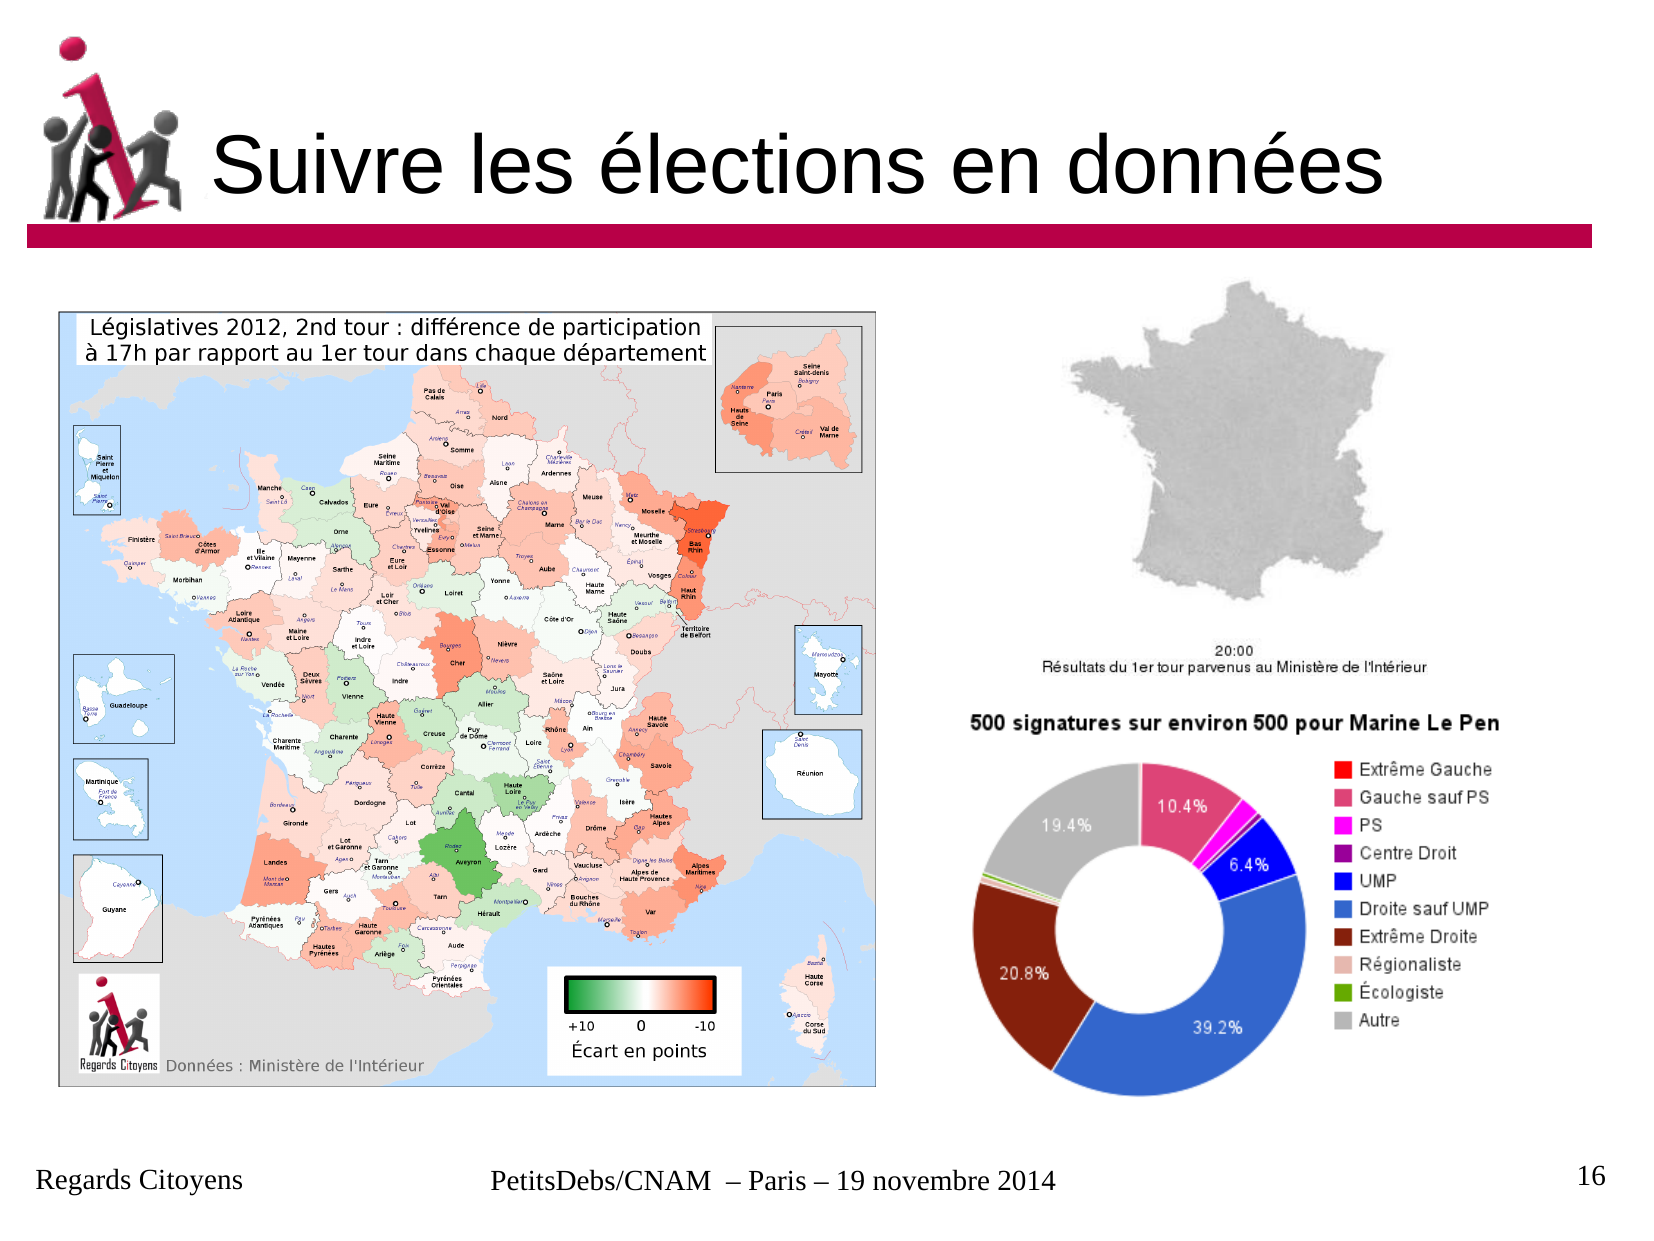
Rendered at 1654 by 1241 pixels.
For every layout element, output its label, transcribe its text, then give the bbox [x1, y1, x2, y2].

picture [27, 31, 208, 224]
picture [933, 691, 1534, 1123]
picture [1041, 267, 1428, 676]
title Suivre les élections en données [210, 60, 1599, 268]
picture [58, 311, 876, 1087]
